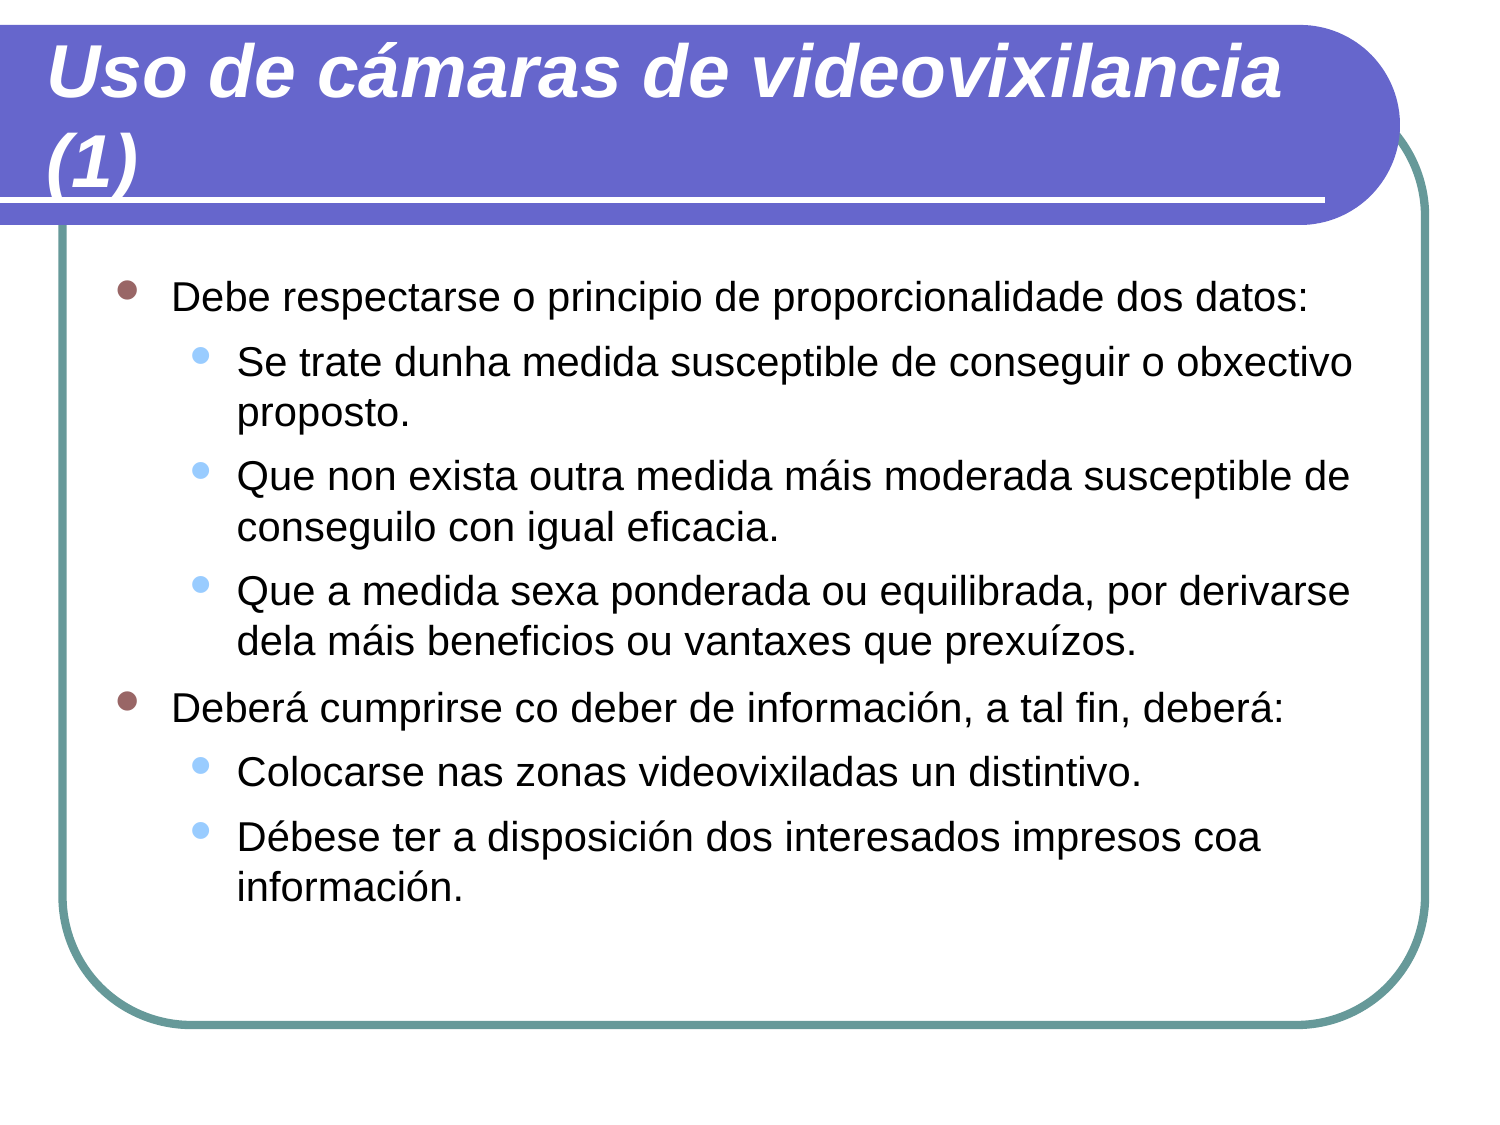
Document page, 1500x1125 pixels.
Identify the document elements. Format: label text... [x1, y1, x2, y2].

title Uso de cámaras de videovixilancia (1) [31, 0, 1347, 226]
list Debe respectarse o principio de proporcionalidade dos datos: Se trate dunha medida susceptible de conseguir o obxectivo proposto. Que non exista outra medida máis moderada susceptible de conseguilo con igual eficacia. Que a medida sexa ponderada ou equilibrada, por derivarse dela máis beneficios ou vantaxes que prexuízos. Deberá cumprirse co deber de información, a tal fin, deberá: Colocarse nas zonas videovixiladas un distintivo. Débese ter a disposición dos interesados impresos coa información. [99, 262, 1401, 988]
